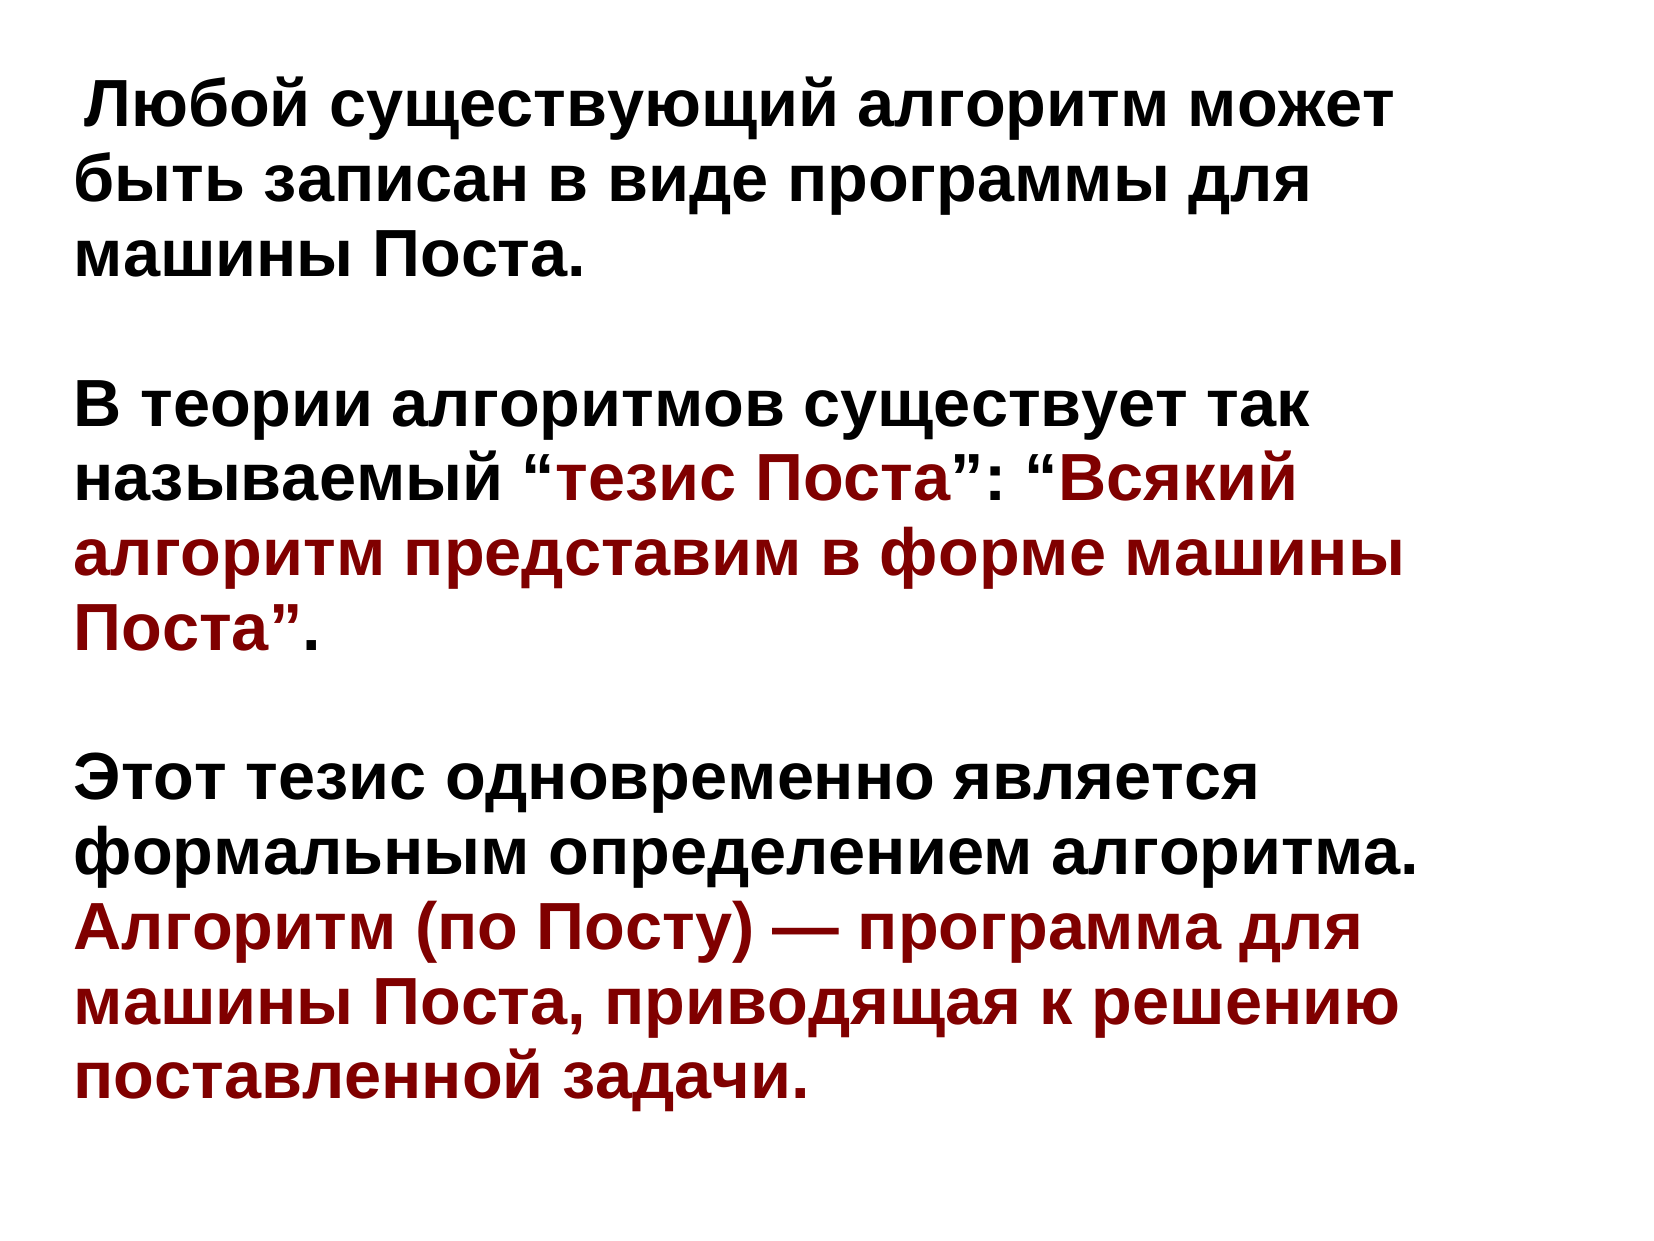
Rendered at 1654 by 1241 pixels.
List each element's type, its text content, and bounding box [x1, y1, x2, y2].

text_box Любой существующий алгоритм может быть записан в виде программы для машины Поста. В теории алгоритмов существует так называемый “тезис Поста”: “Всякий алгоритм представим в форме машины Поста”. Этот тезис одновременно является формальным определением алгоритма. Алгоритм (по Посту) — программа для машины Поста, приводящая к решению поставленной задачи. [59, 59, 1595, 1121]
